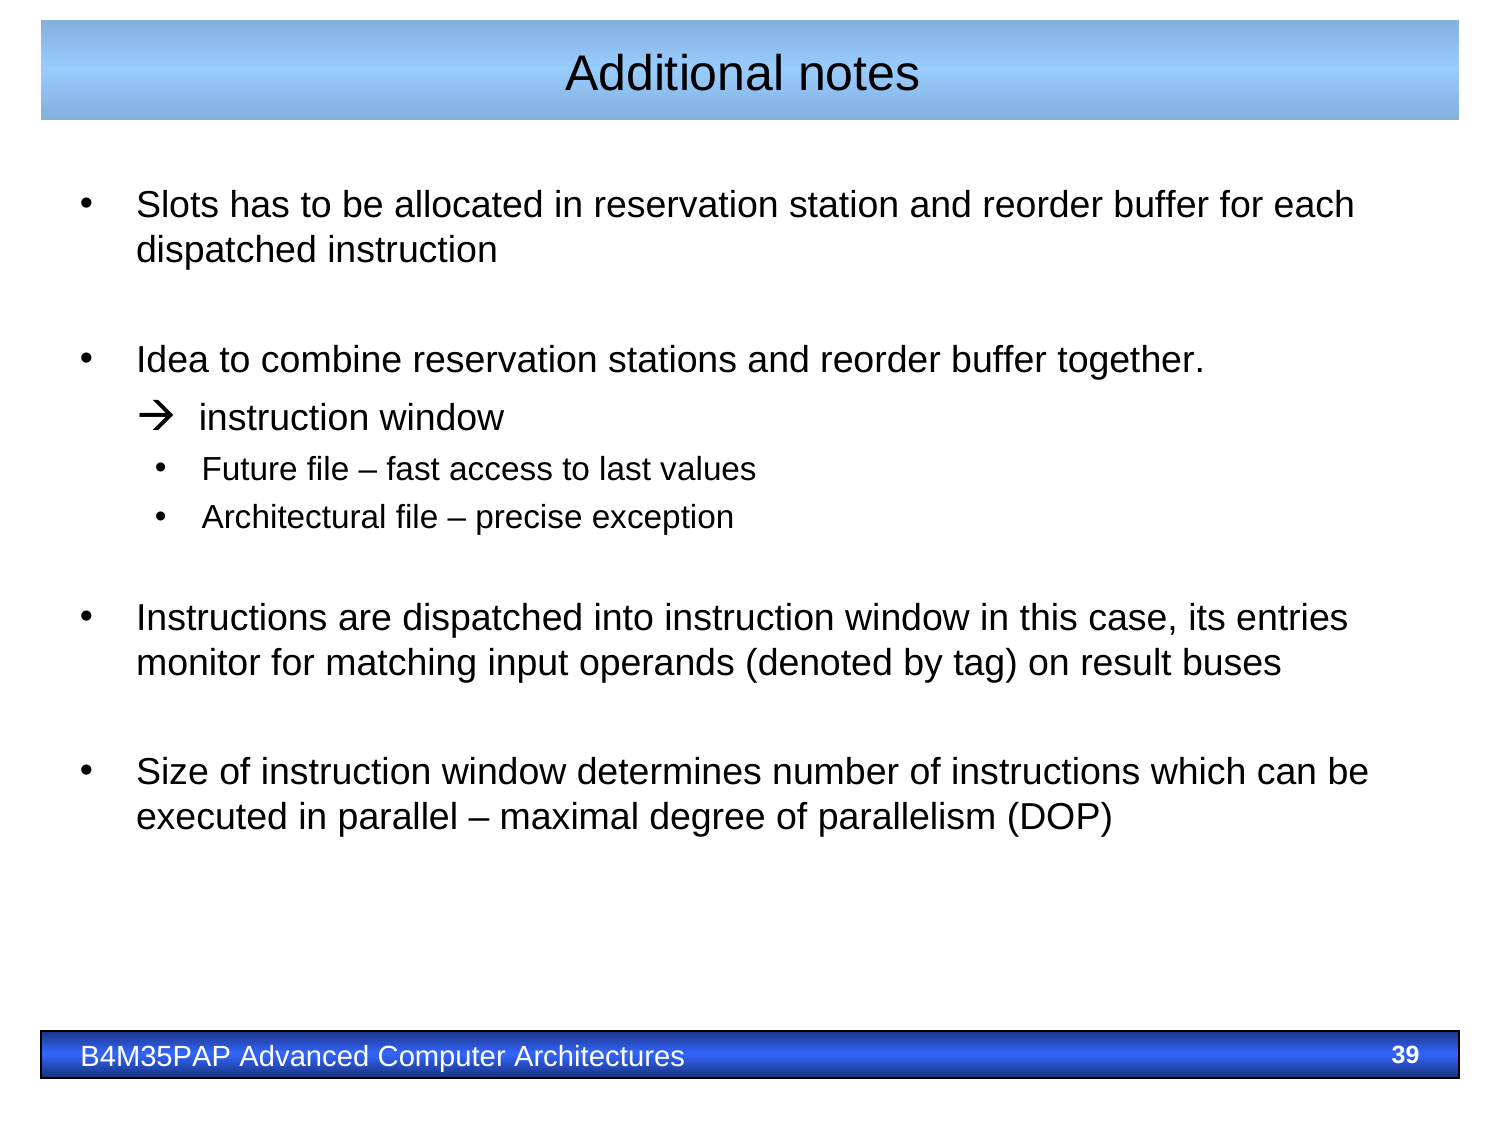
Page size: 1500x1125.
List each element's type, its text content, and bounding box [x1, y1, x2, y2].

list Slots has to be allocated in reservation station and reorder buffer for each dispatched instruction Idea to combine reservation stations and reorder buffer together.  instruction window Future file – fast access to last values Architectural file – precise exception Instructions are dispatched into instruction window in this case, its entries monitor for matching input operands (denoted by tag) on result buses Size of instruction window determines number of instructions which can be executed in parallel – maximal degree of parallelism (DOP) [64, 172, 1436, 1000]
title Additional notes [41, 20, 1459, 120]
